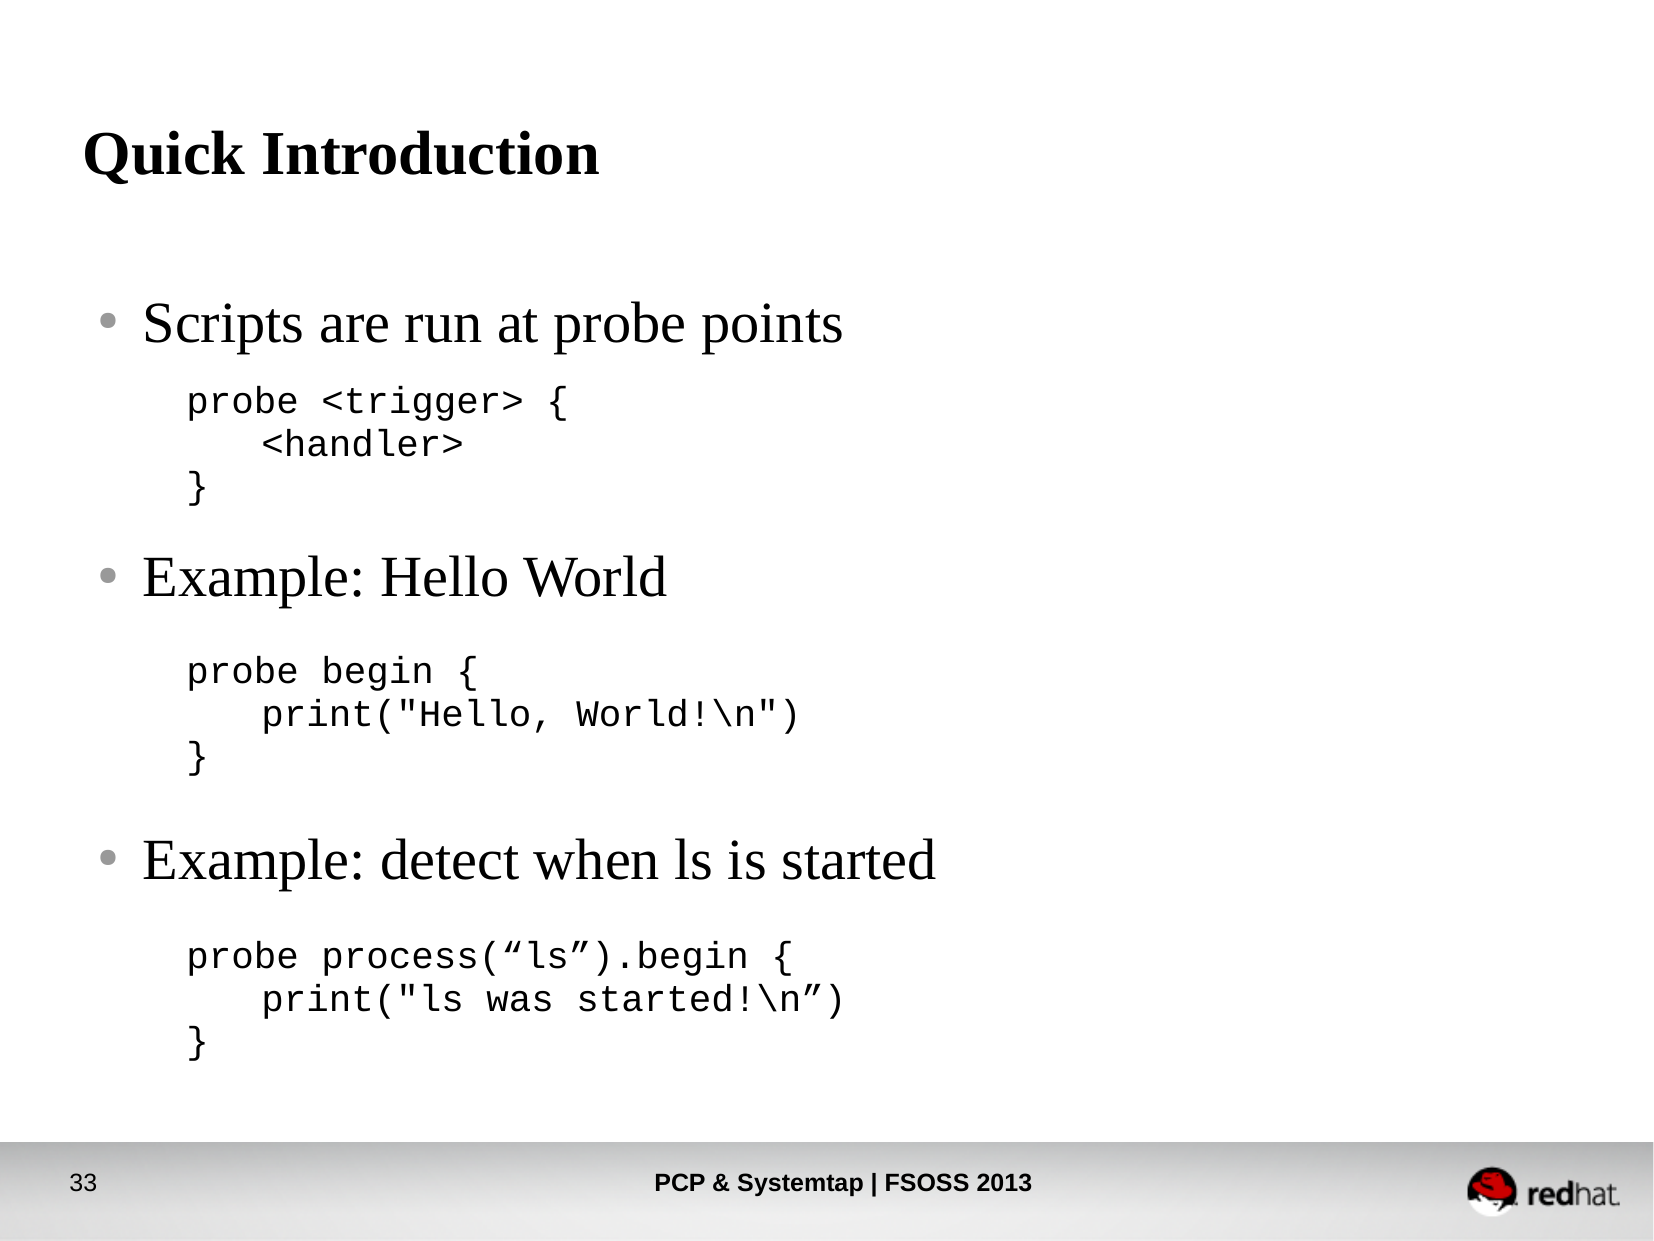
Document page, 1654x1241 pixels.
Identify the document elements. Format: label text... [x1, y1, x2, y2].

picture [994, 1176, 999, 1188]
list Scripts are run at probe points Example: Hello World Example: detect when ls is started [82, 290, 1538, 1174]
picture [921, 1176, 931, 1188]
text_box probe <trigger> { <handler> } [171, 375, 1432, 518]
picture [0, 1142, 1654, 1241]
text_box probe process(“ls”).begin { print("ls was started!\n”) } [171, 930, 1432, 1104]
title Quick Introduction [82, 49, 1571, 257]
